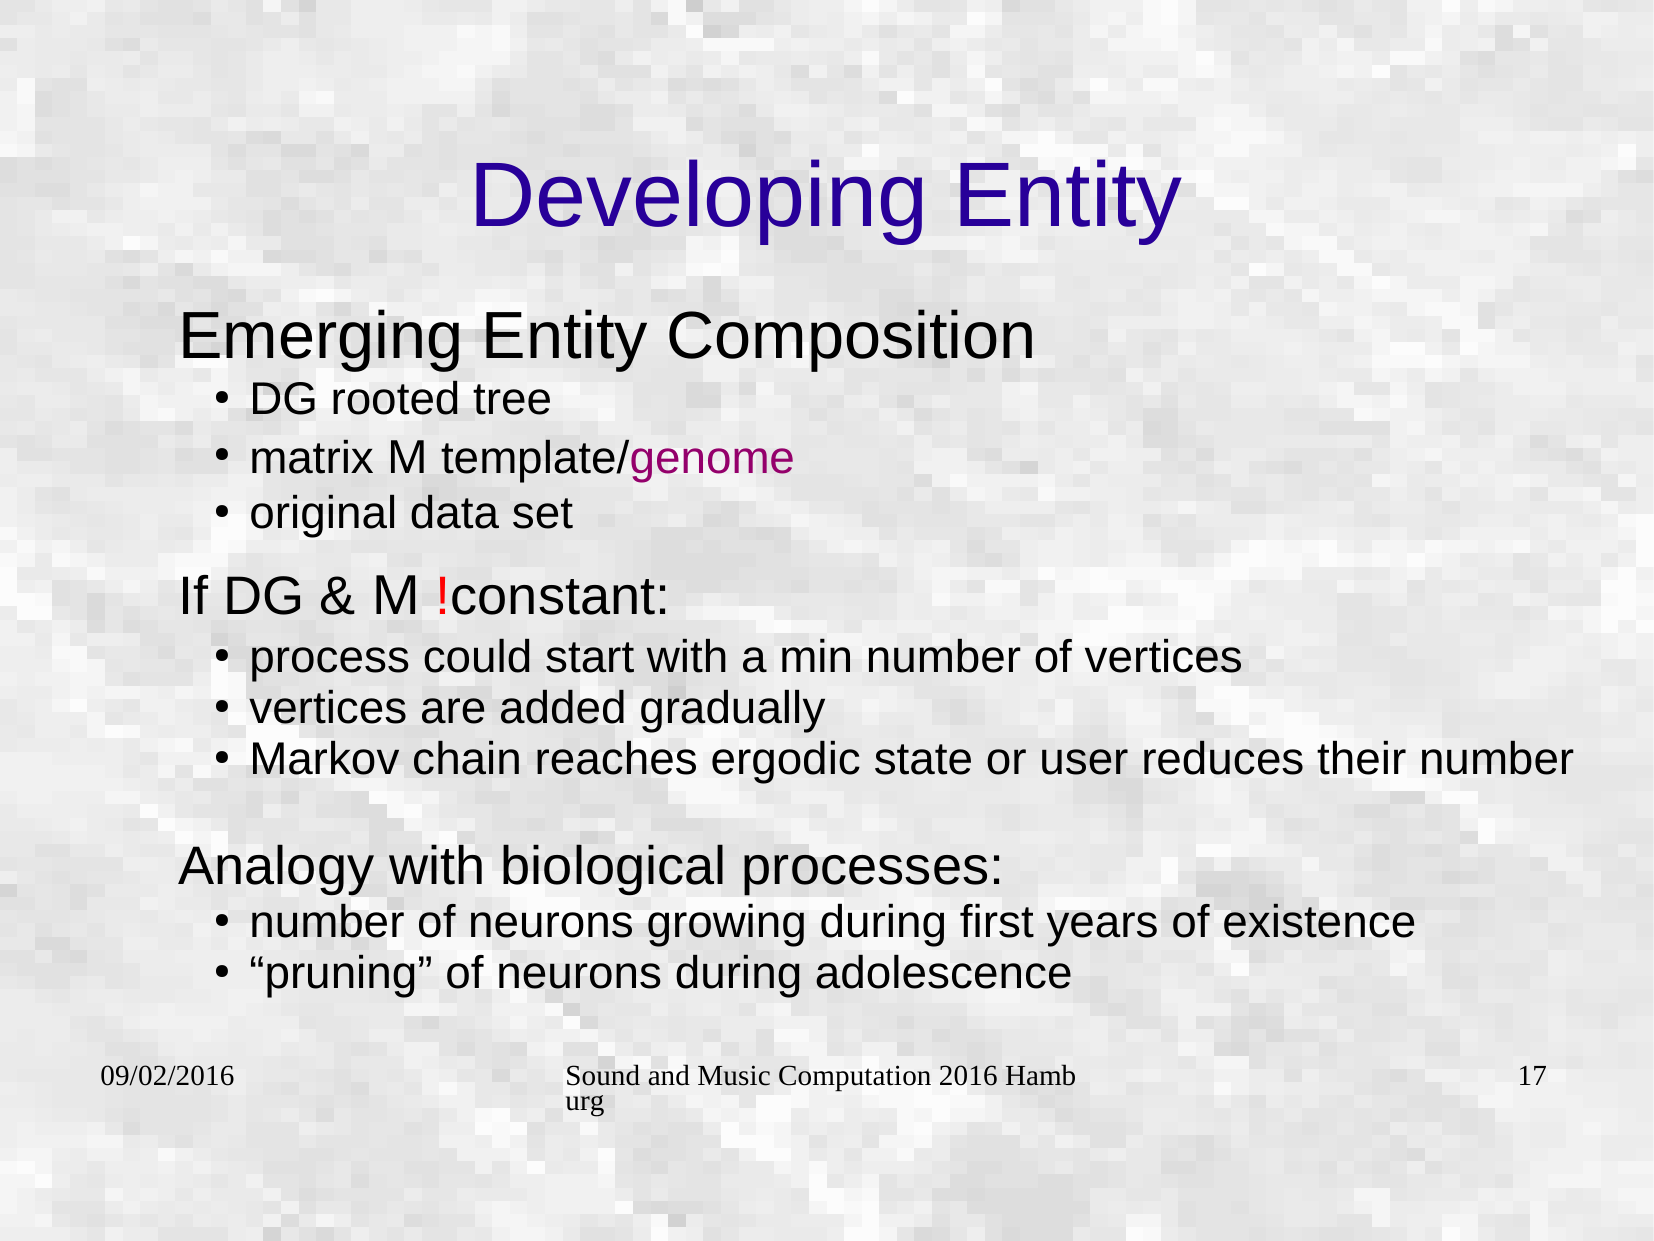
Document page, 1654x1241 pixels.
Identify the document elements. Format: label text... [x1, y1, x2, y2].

picture [0, 0, 1654, 1241]
title Developing Entity [118, 98, 1536, 291]
subtitle Emerging Entity Composition DG rooted tree matrix M template/genome original data set If DG & M !constant: process could start with a min number of vertices vertices are added gradually Markov chain reaches ergodic state or user reduces their number Analogy with biological processes: number of neurons growing during first years of existence “pruning” of neurons during adolescence [178, 304, 1613, 1179]
